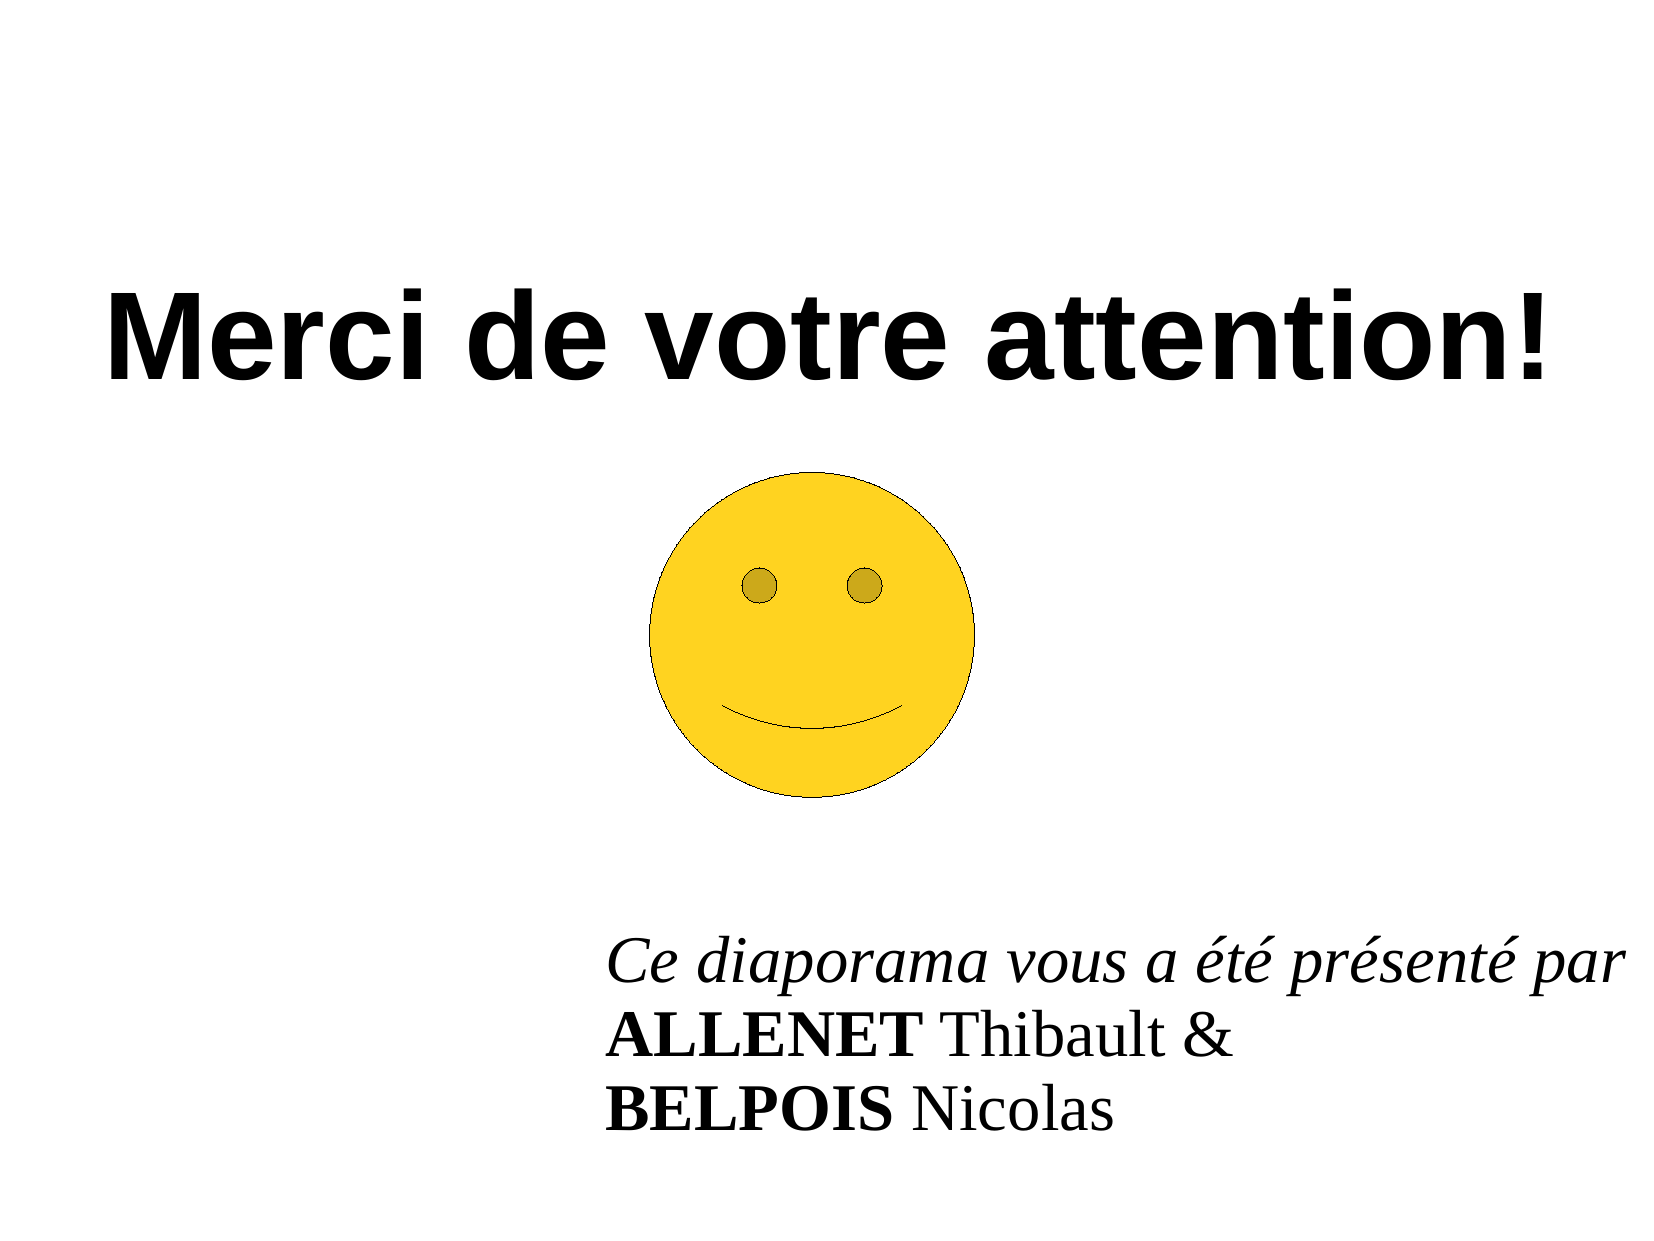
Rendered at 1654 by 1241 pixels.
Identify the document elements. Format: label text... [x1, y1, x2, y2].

text_box Merci de votre attention! [88, 258, 1595, 414]
text_box [649, 472, 975, 798]
text_box Ce diaporama vous a été présenté par ALLENET Thibault & BELPOIS Nicolas [590, 915, 1654, 1153]
